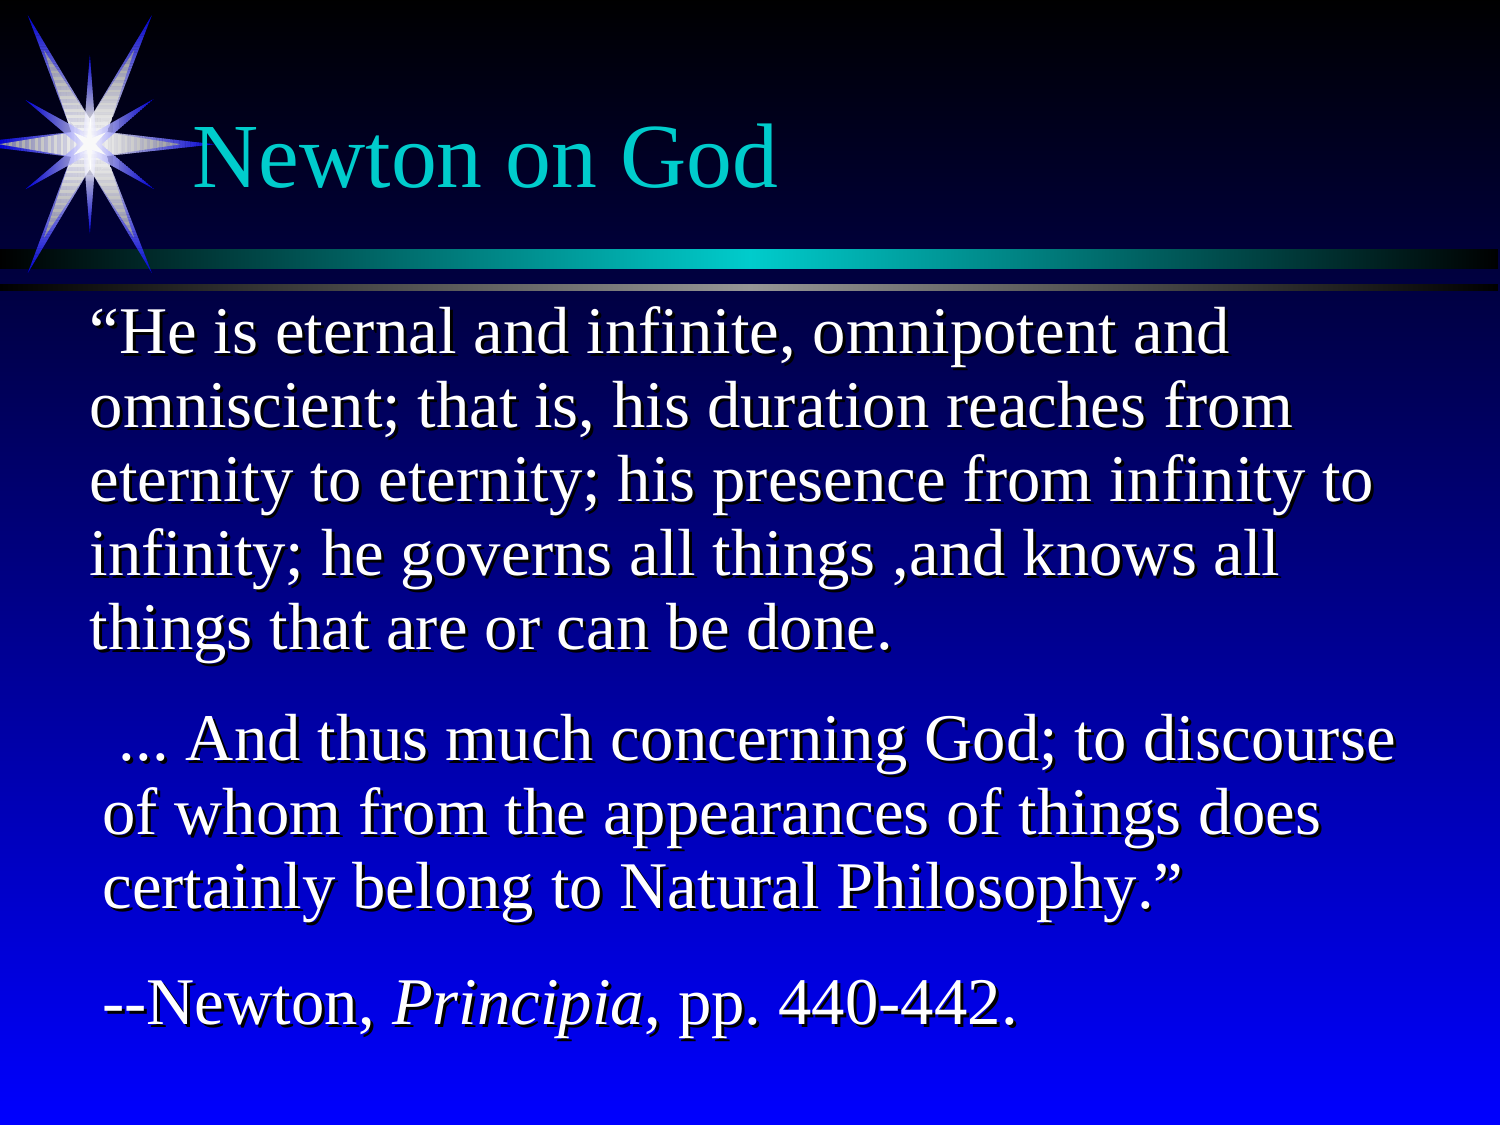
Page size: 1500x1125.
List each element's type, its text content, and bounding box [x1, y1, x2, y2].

text_box “He is eternal and infinite, omnipotent and omniscient; that is, his duration reaches from eternity to eternity; his presence from infinity to infinity; he governs all things ,and knows all things that are or can be done. [74, 286, 1463, 672]
title Newton on God [177, 27, 1453, 216]
text_box ... And thus much concerning God; to discourse of whom from the appearances of things does certainly belong to Natural Philosophy.” --Newton, Principia, pp. 440-442. [87, 693, 1426, 1047]
